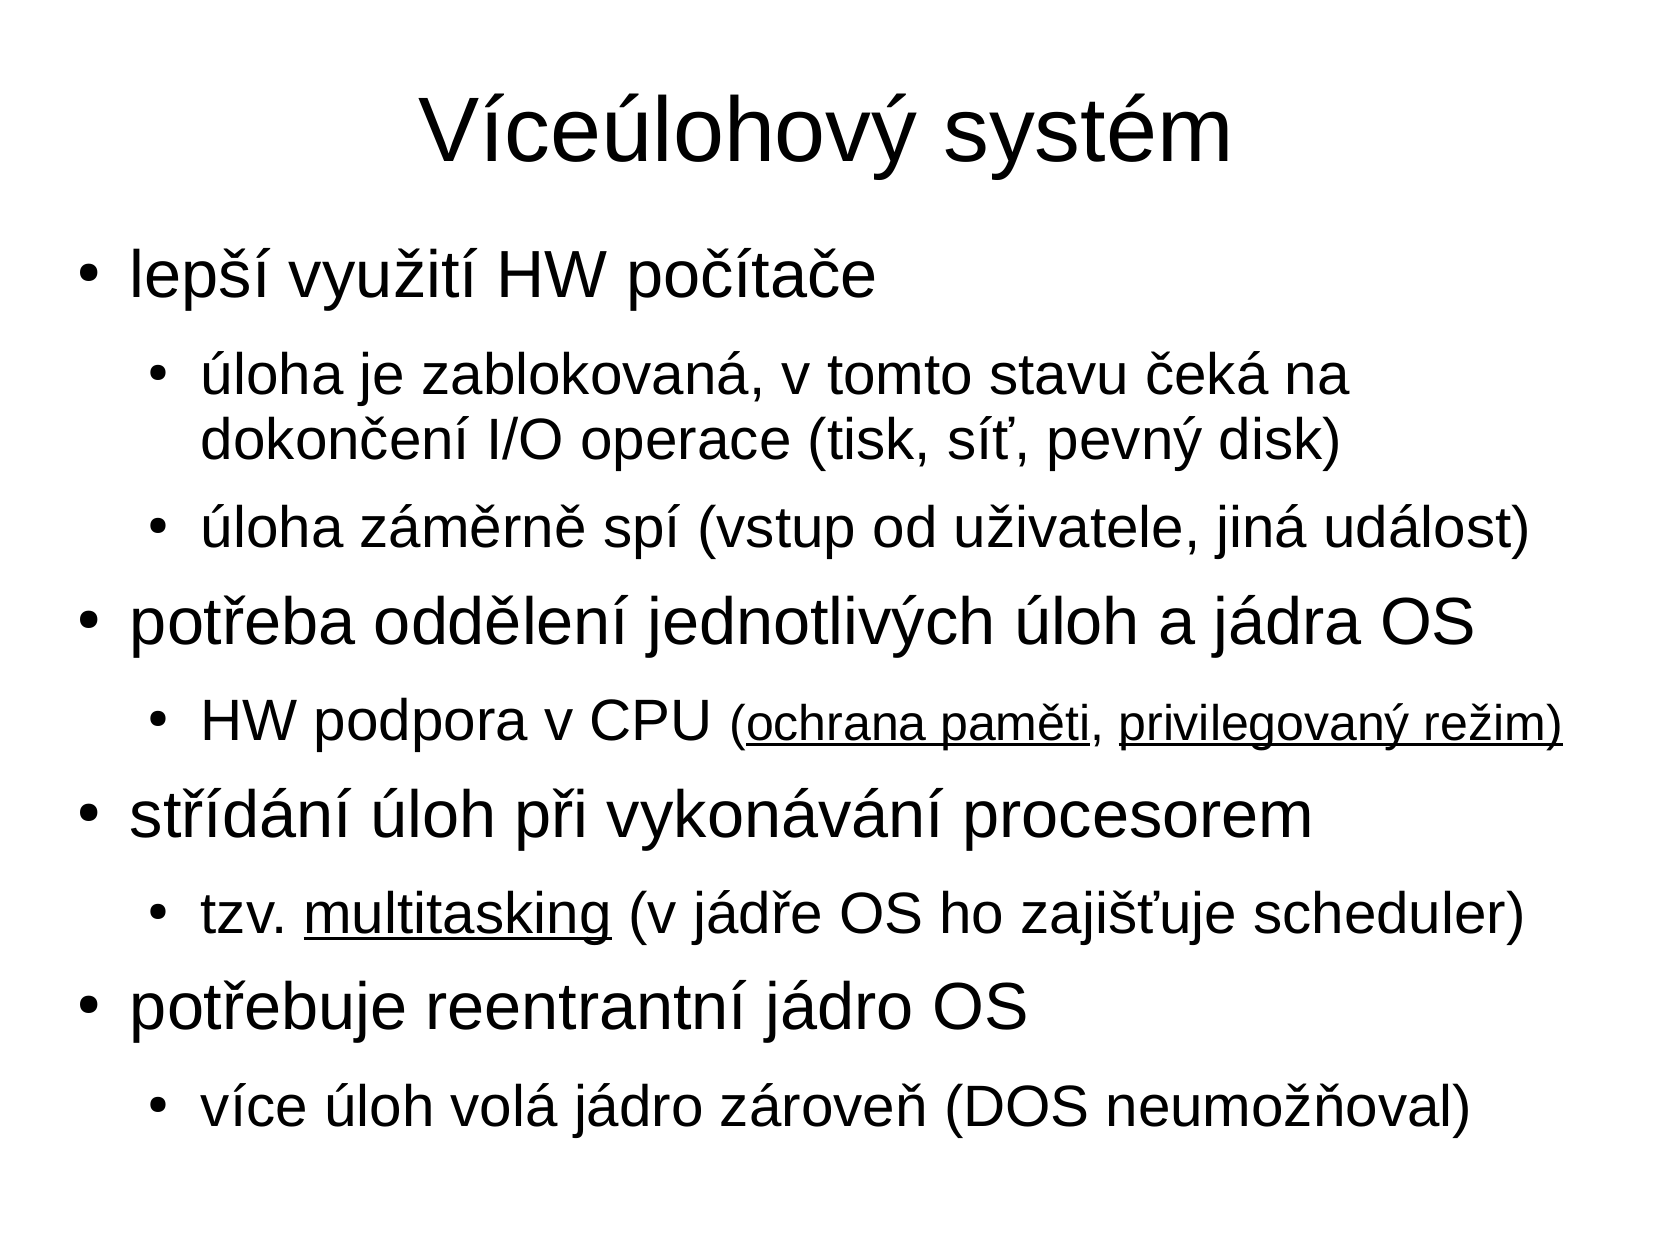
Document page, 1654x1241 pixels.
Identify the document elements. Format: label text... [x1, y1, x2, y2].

title Víceúlohový systém [82, 33, 1571, 226]
list lepší využití HW počítače úloha je zablokovaná, v tomto stavu čeká na dokončení I/O operace (tisk, síť, pevný disk) úloha záměrně spí (vstup od uživatele, jiná událost) potřeba oddělení jednotlivých úloh a jádra OS HW podpora v CPU (ochrana paměti, privilegovaný režim) střídání úloh při vykonávání procesorem tzv. multitasking (v jádře OS ho zajišťuje scheduler) potřebuje reentrantní jádro OS více úloh volá jádro zároveň (DOS neumožňoval) [59, 237, 1601, 1139]
